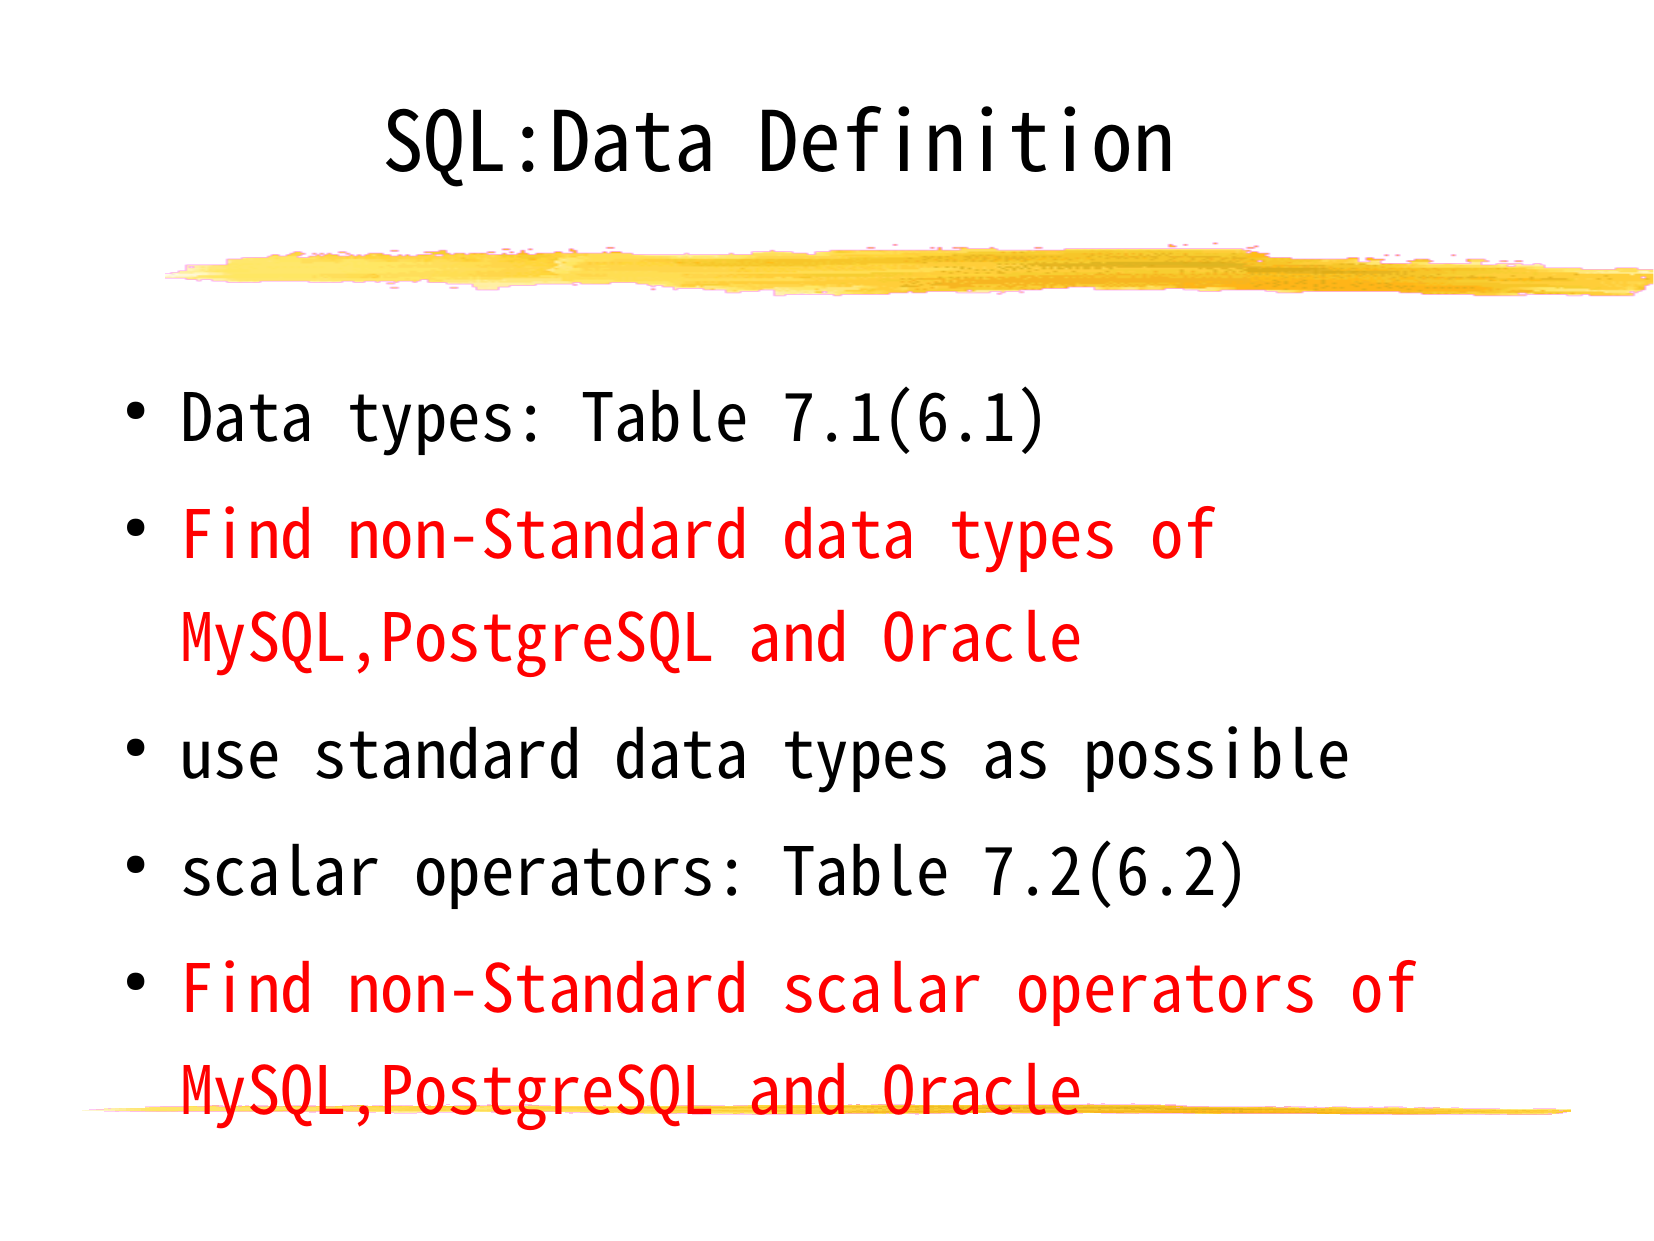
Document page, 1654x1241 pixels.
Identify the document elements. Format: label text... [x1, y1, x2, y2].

picture [758, 1103, 771, 1110]
list Data types: Table 7.1(6.1) Find non-Standard data types of MySQL,PostgreSQL and Oracle use standard data types as possible scalar operators: Table 7.2(6.2) Find non-Standard scalar operators of MySQL,PostgreSQL and Oracle [124, 358, 1530, 1103]
picture [892, 1103, 905, 1109]
picture [658, 1103, 671, 1110]
picture [959, 1103, 972, 1110]
picture [668, 1102, 1571, 1117]
picture [524, 1103, 663, 1117]
picture [424, 1103, 437, 1110]
picture [82, 1102, 227, 1117]
picture [290, 1103, 303, 1110]
picture [165, 237, 1654, 308]
picture [233, 1103, 295, 1117]
picture [300, 1103, 522, 1117]
title SQL:Data Definition [76, 28, 1482, 235]
picture [825, 1103, 838, 1110]
